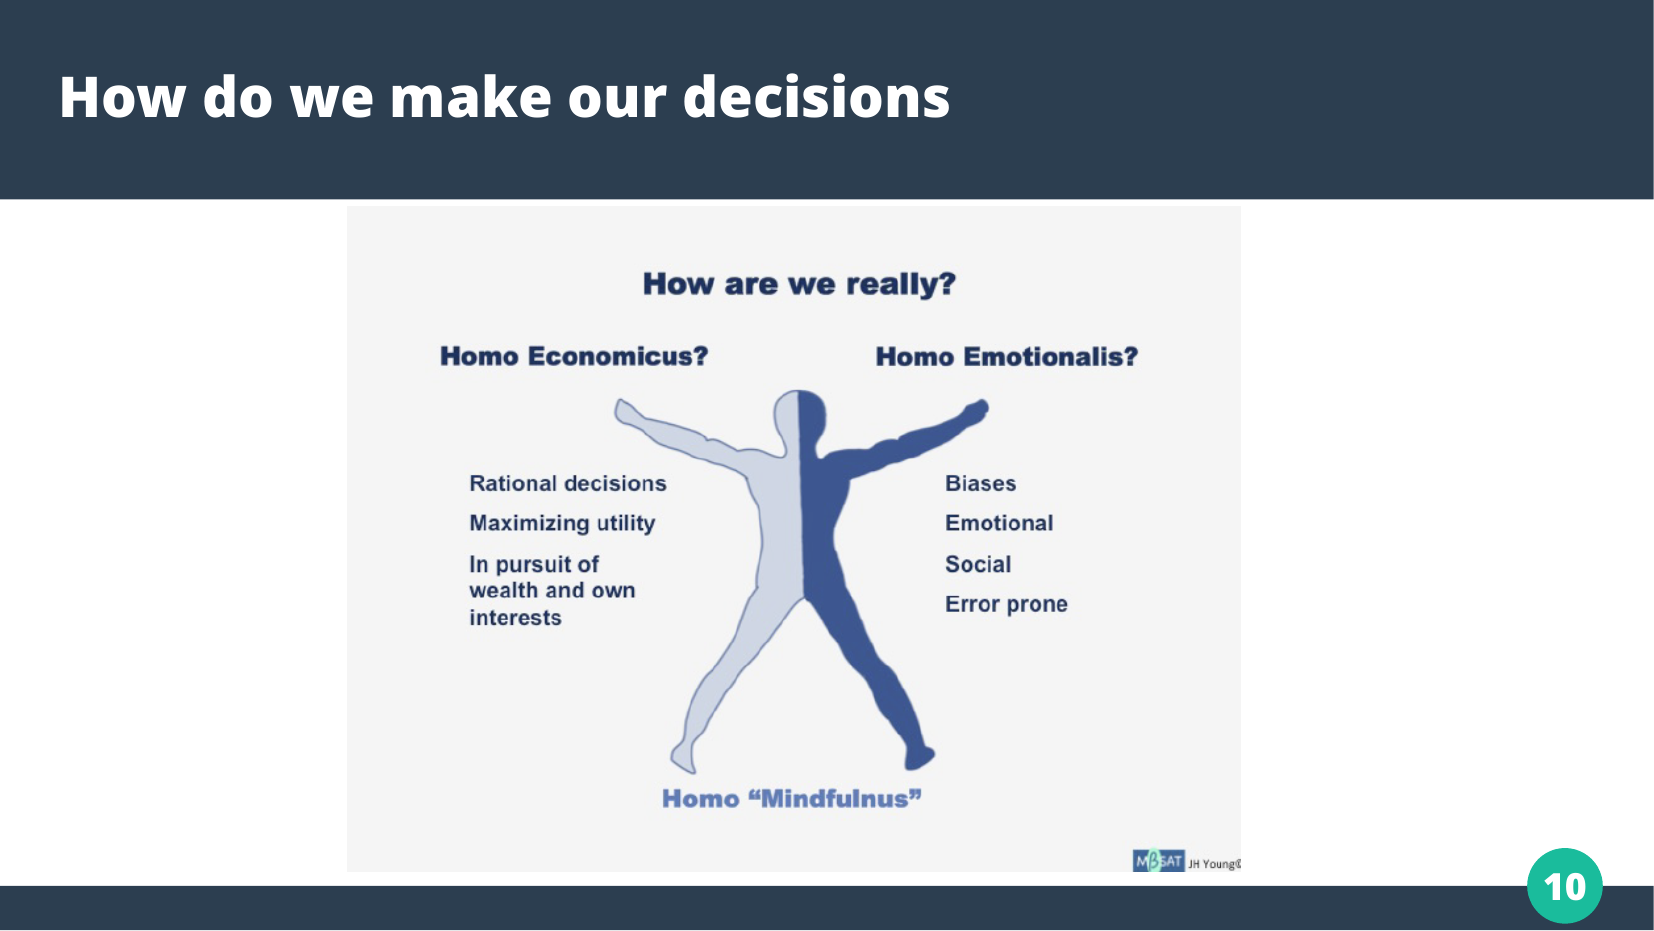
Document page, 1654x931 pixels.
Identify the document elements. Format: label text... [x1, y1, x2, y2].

picture [347, 206, 1241, 872]
title How do we make our decisions [59, 37, 1595, 155]
